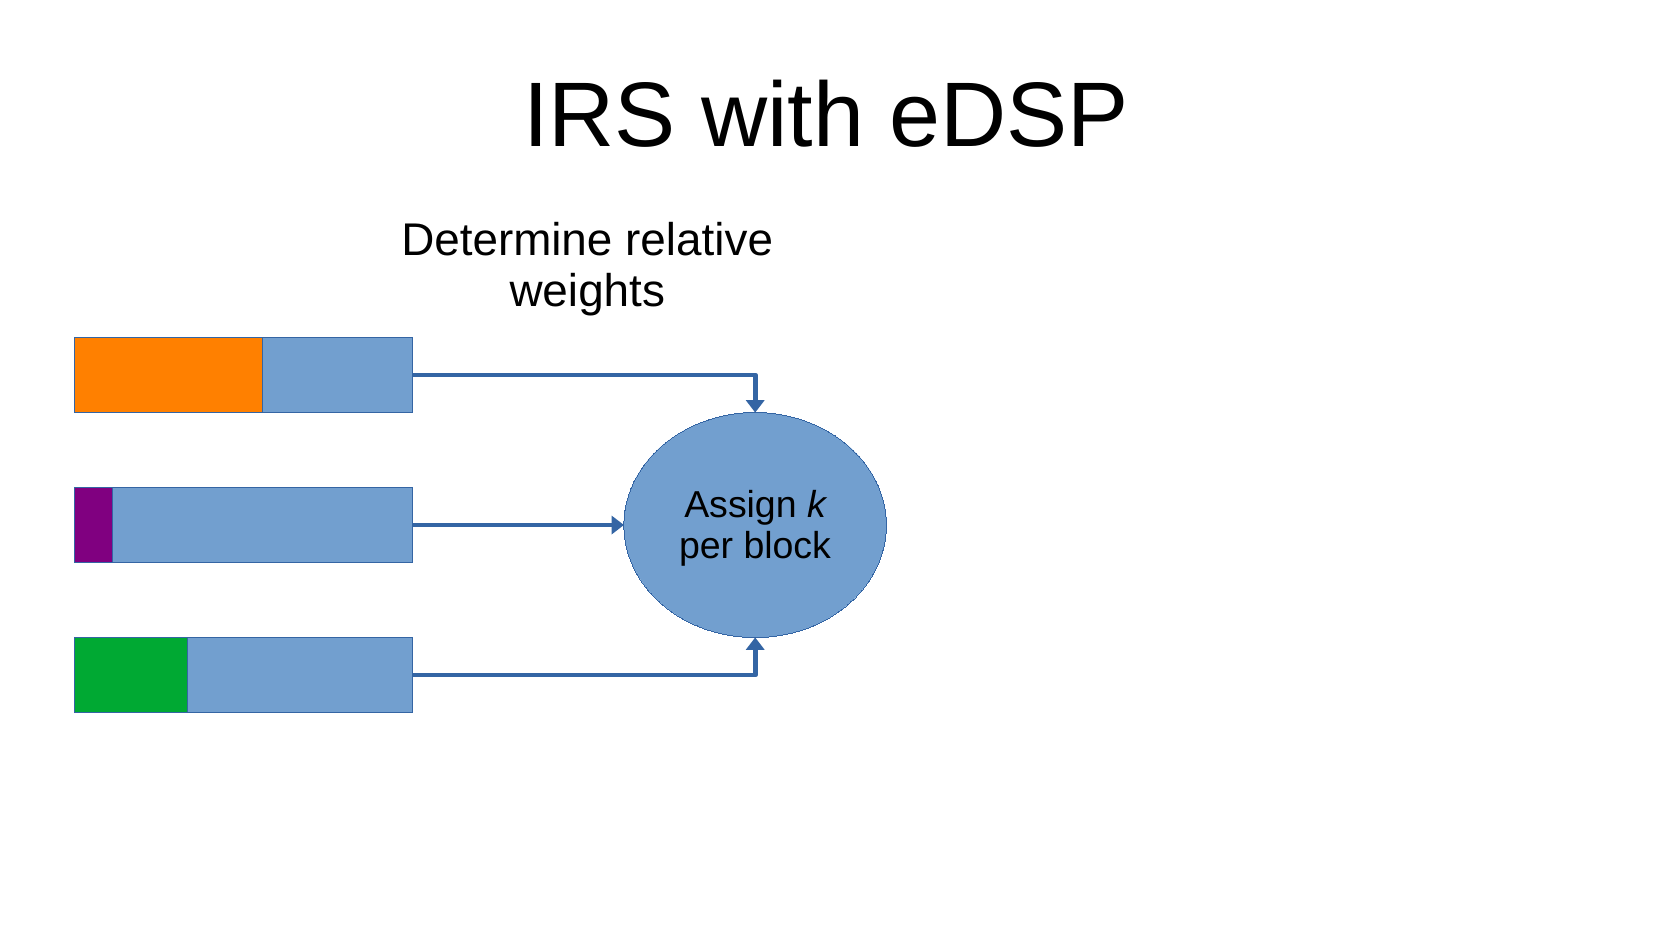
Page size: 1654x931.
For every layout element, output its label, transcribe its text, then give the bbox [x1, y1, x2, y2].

text_box [74, 337, 413, 413]
text_box [74, 487, 413, 563]
text_box Determine relative weights [386, 206, 788, 324]
title IRS with eDSP [82, 37, 1571, 193]
text_box Assign k per block [623, 412, 887, 638]
text_box [74, 637, 413, 713]
